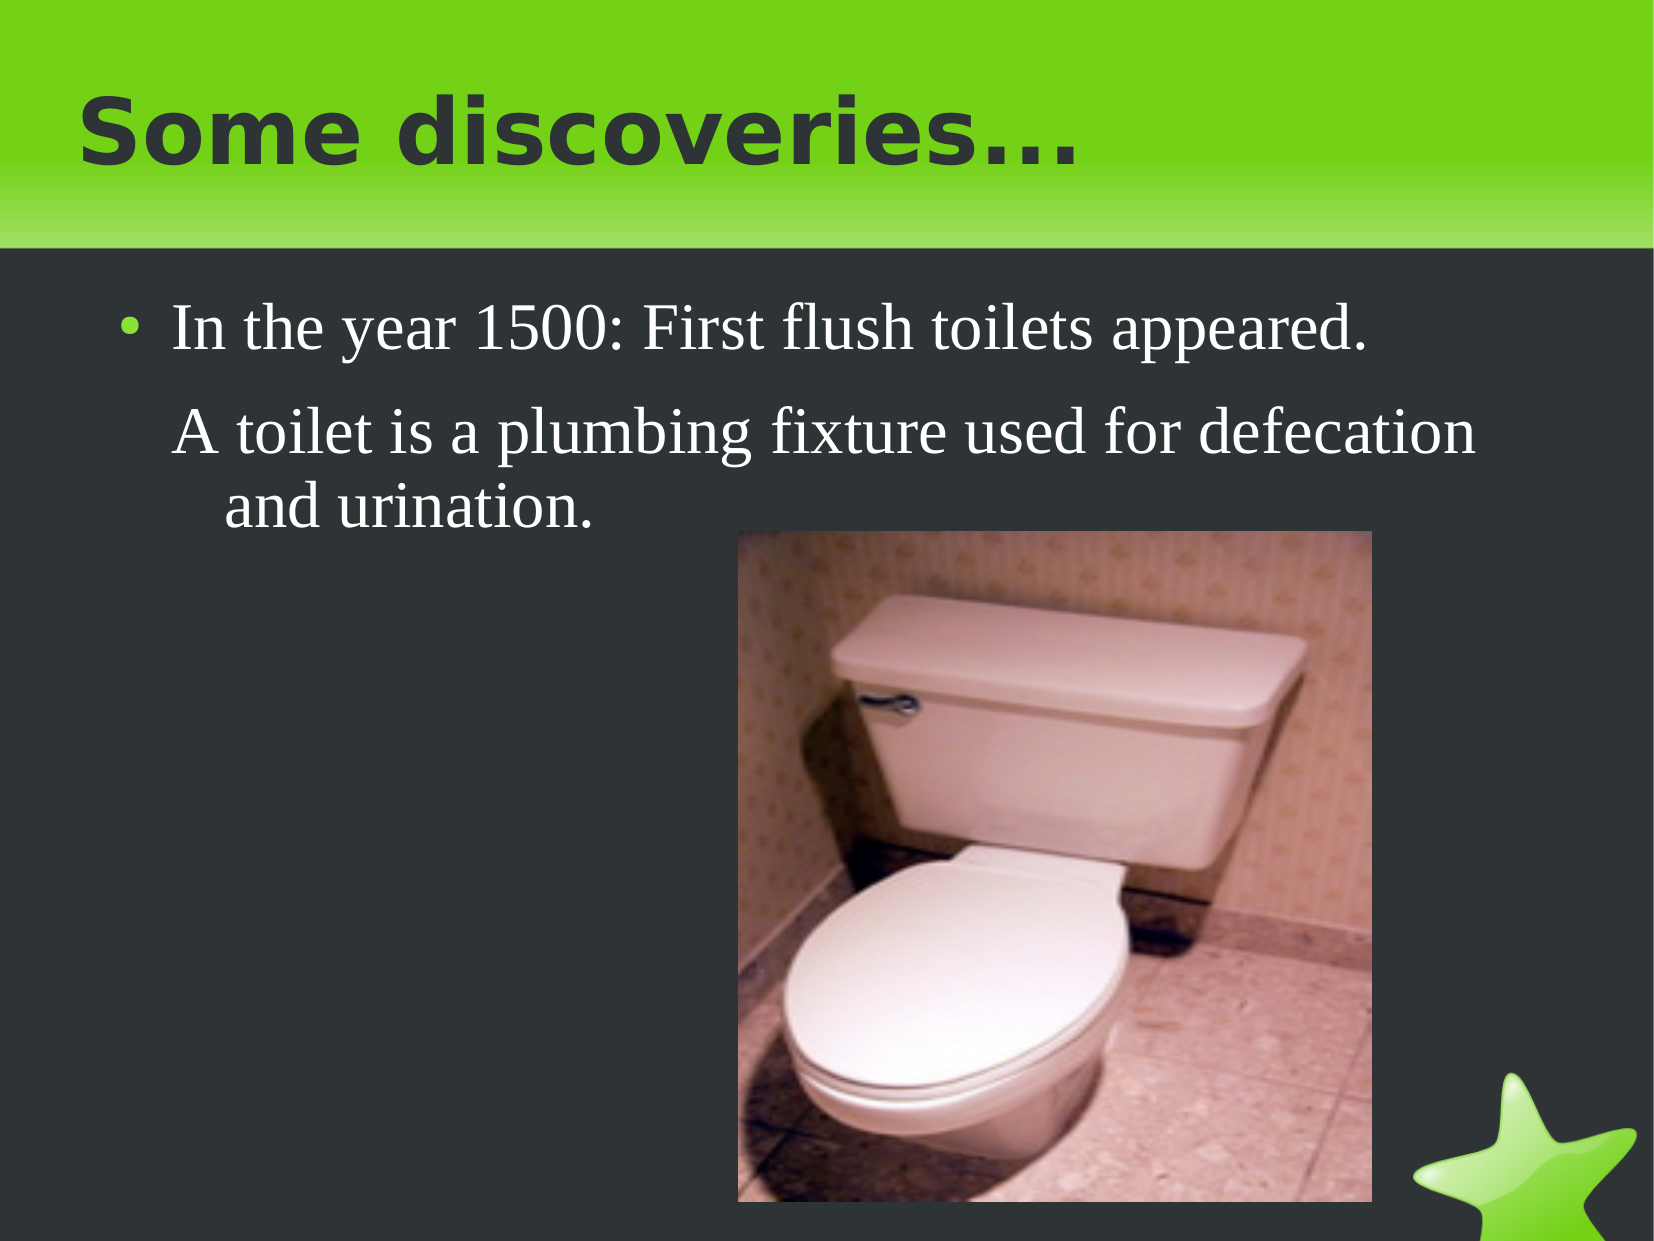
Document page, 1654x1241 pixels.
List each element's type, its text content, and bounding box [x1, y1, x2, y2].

title Some discoveries... [76, 36, 1565, 229]
list In the year 1500: First flush toilets appeared. A toilet is a plumbing fixture used for defecation and urination. [82, 290, 1571, 1094]
picture [0, 0, 1654, 1241]
